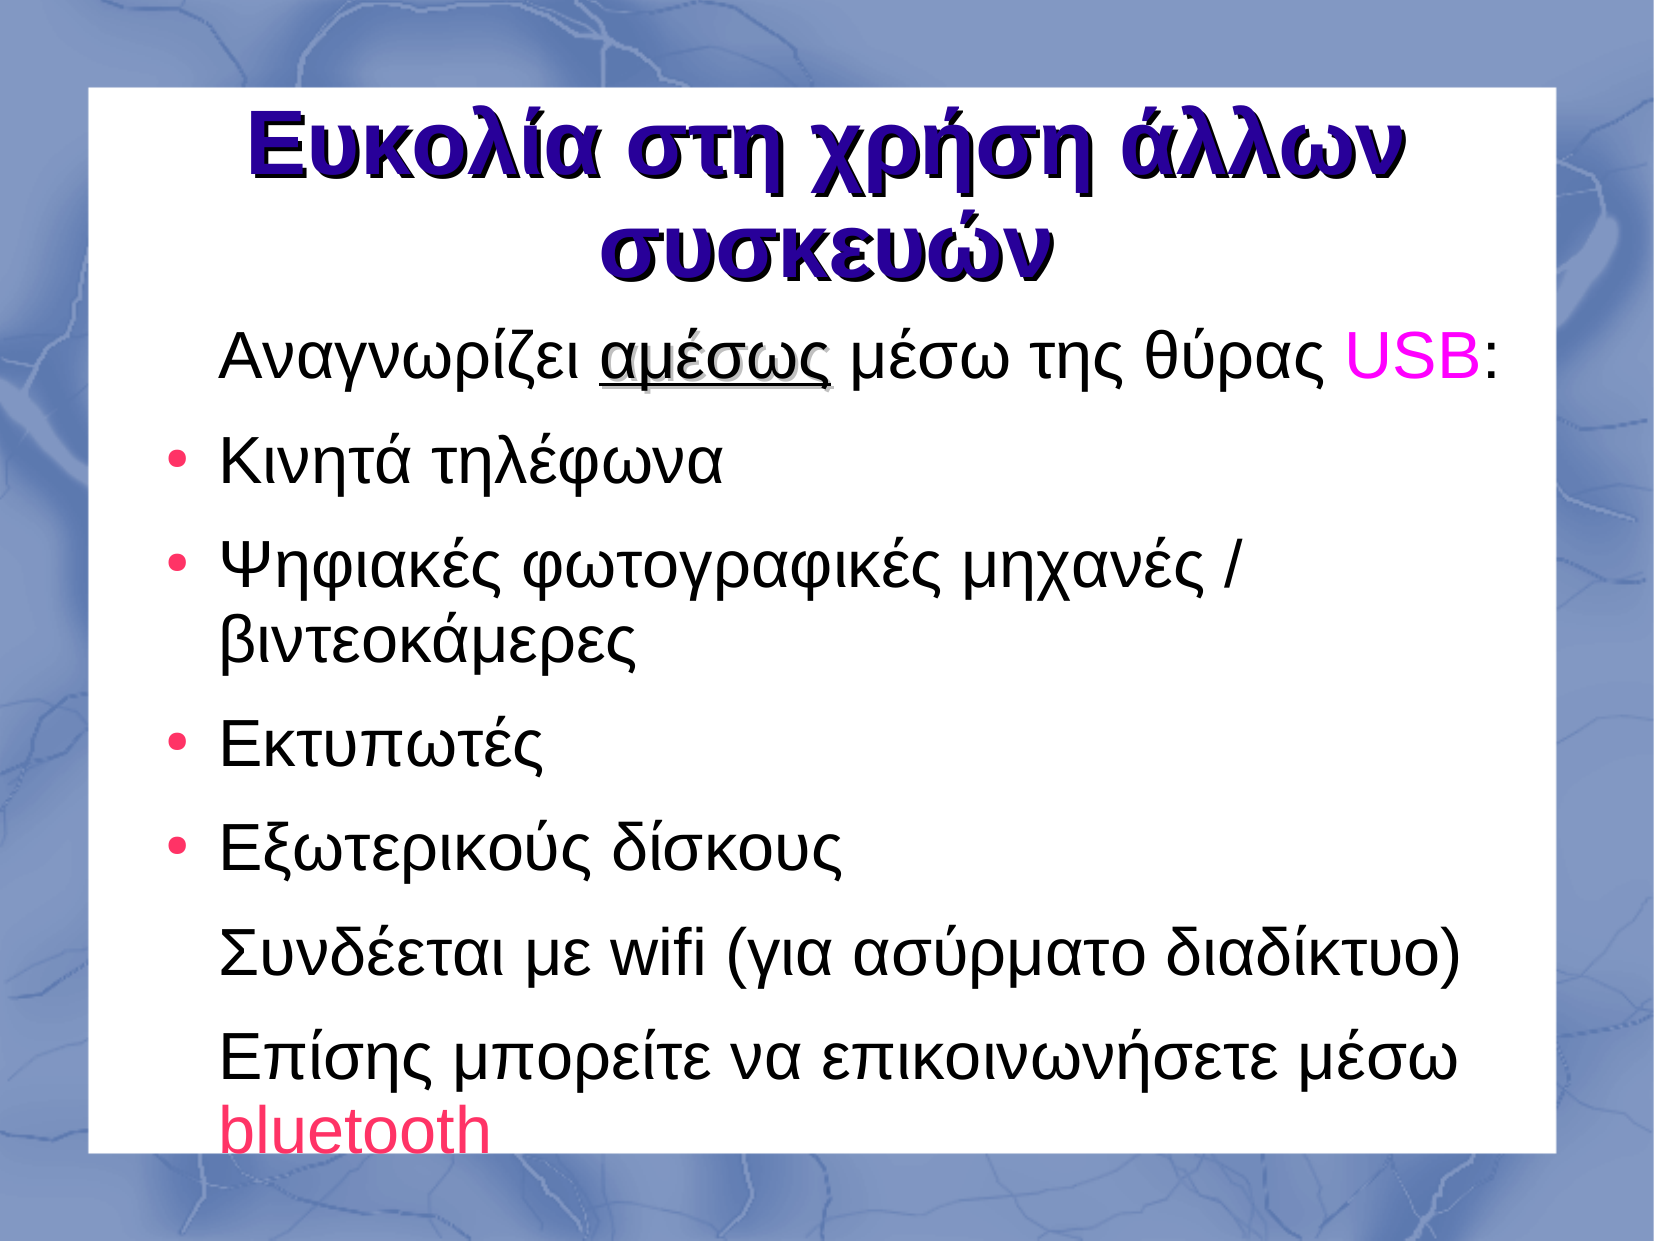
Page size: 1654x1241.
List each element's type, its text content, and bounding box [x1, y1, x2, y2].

title Ευκολία στη χρήση άλλων συσκευών [118, 91, 1536, 297]
picture [0, 0, 1654, 1241]
list Αναγνωρίζει αμέσως μέσω της θύρας USB: Κινητά τηλέφωνα Ψηφιακές φωτογραφικές μηχανές / βιντεοκάμερες Εκτυπωτές Εξωτερικούς δίσκους Συνδέεται με wifi (για ασύρματο διαδίκτυο) Επίσης μπορείτε να επικοινωνήσετε μέσω bluetooth [147, 318, 1506, 1169]
